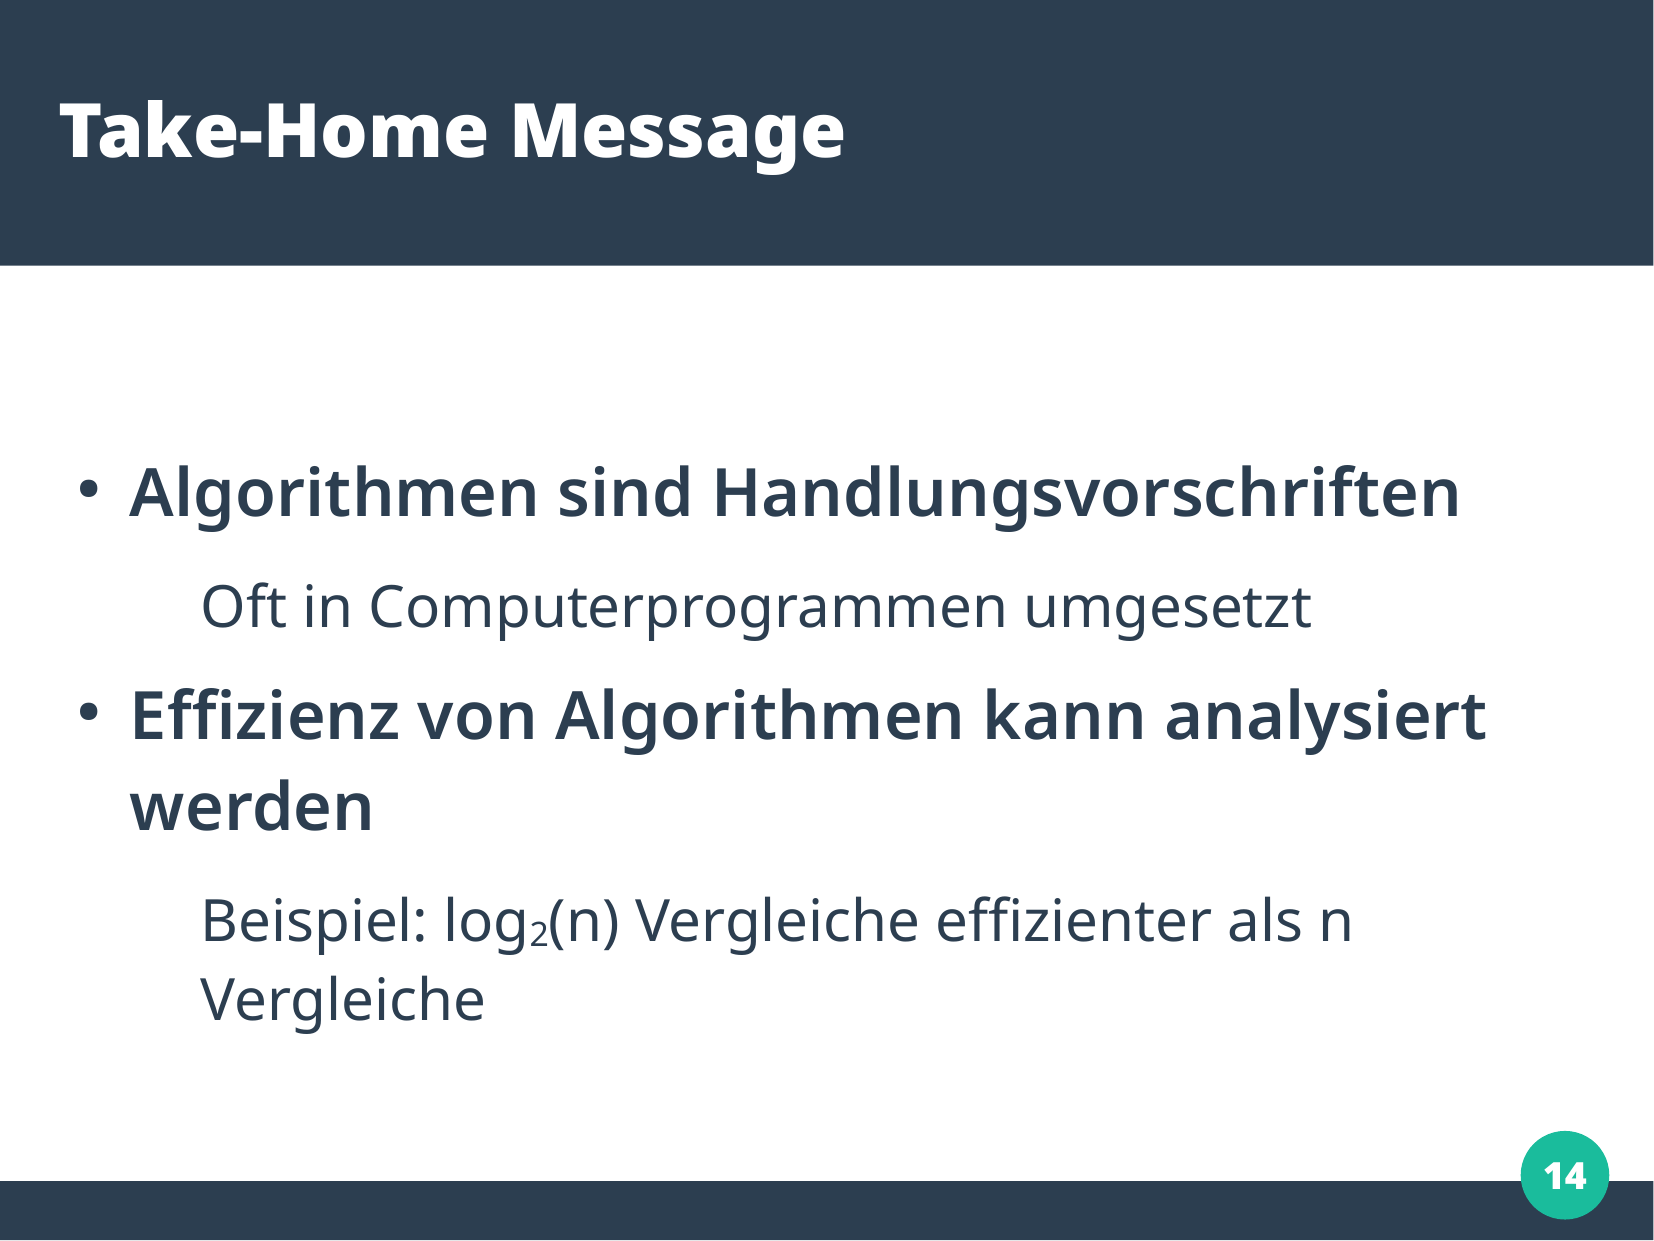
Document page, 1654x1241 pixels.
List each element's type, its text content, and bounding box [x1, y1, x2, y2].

title Take-Home Message [59, 49, 1595, 207]
list Algorithmen sind Handlungsvorschriften Oft in Computerprogrammen umgesetzt Effizienz von Algorithmen kann analysiert werden Beispiel: log2(n) Vergleiche effizienter als n Vergleiche [59, 324, 1595, 1152]
